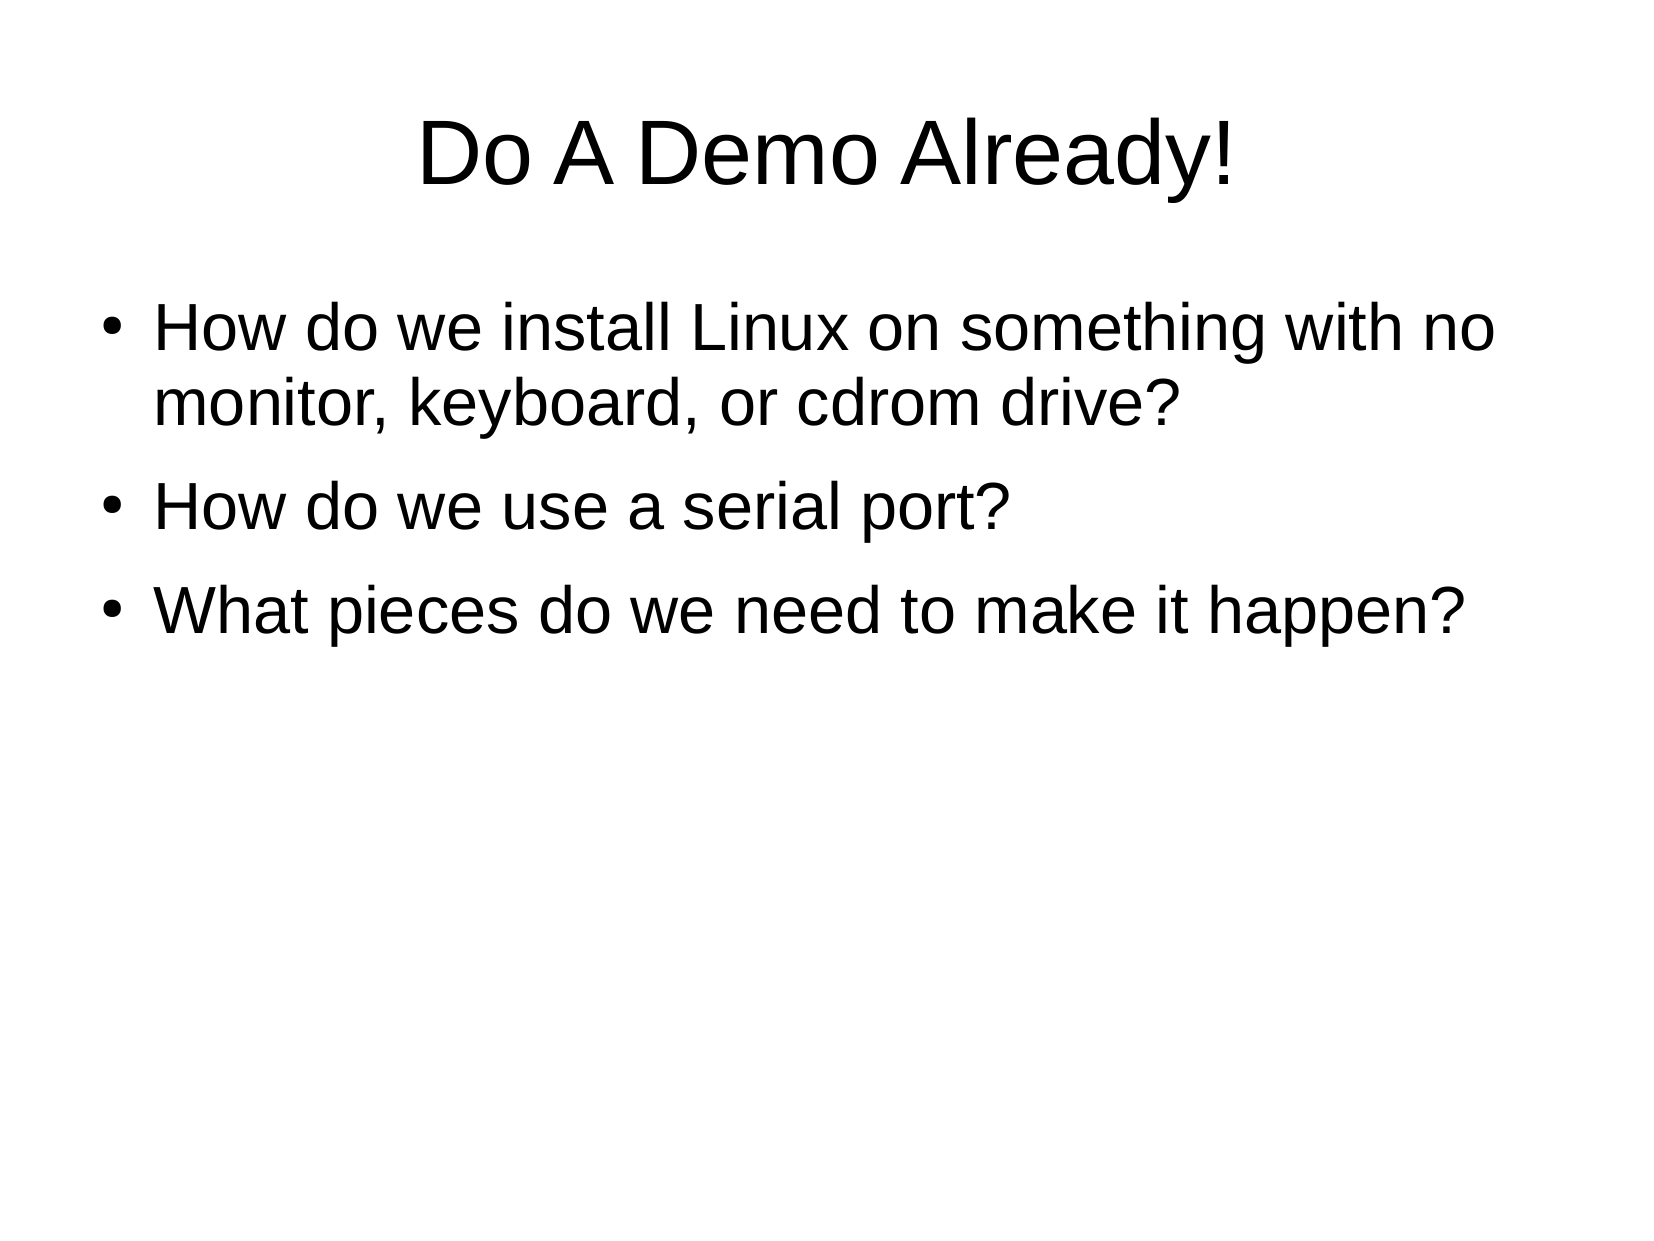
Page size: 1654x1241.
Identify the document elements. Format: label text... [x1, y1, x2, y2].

title Do A Demo Already! [82, 49, 1571, 257]
list How do we install Linux on something with no monitor, keyboard, or cdrom drive? How do we use a serial port? What pieces do we need to make it happen? [82, 290, 1571, 1109]
